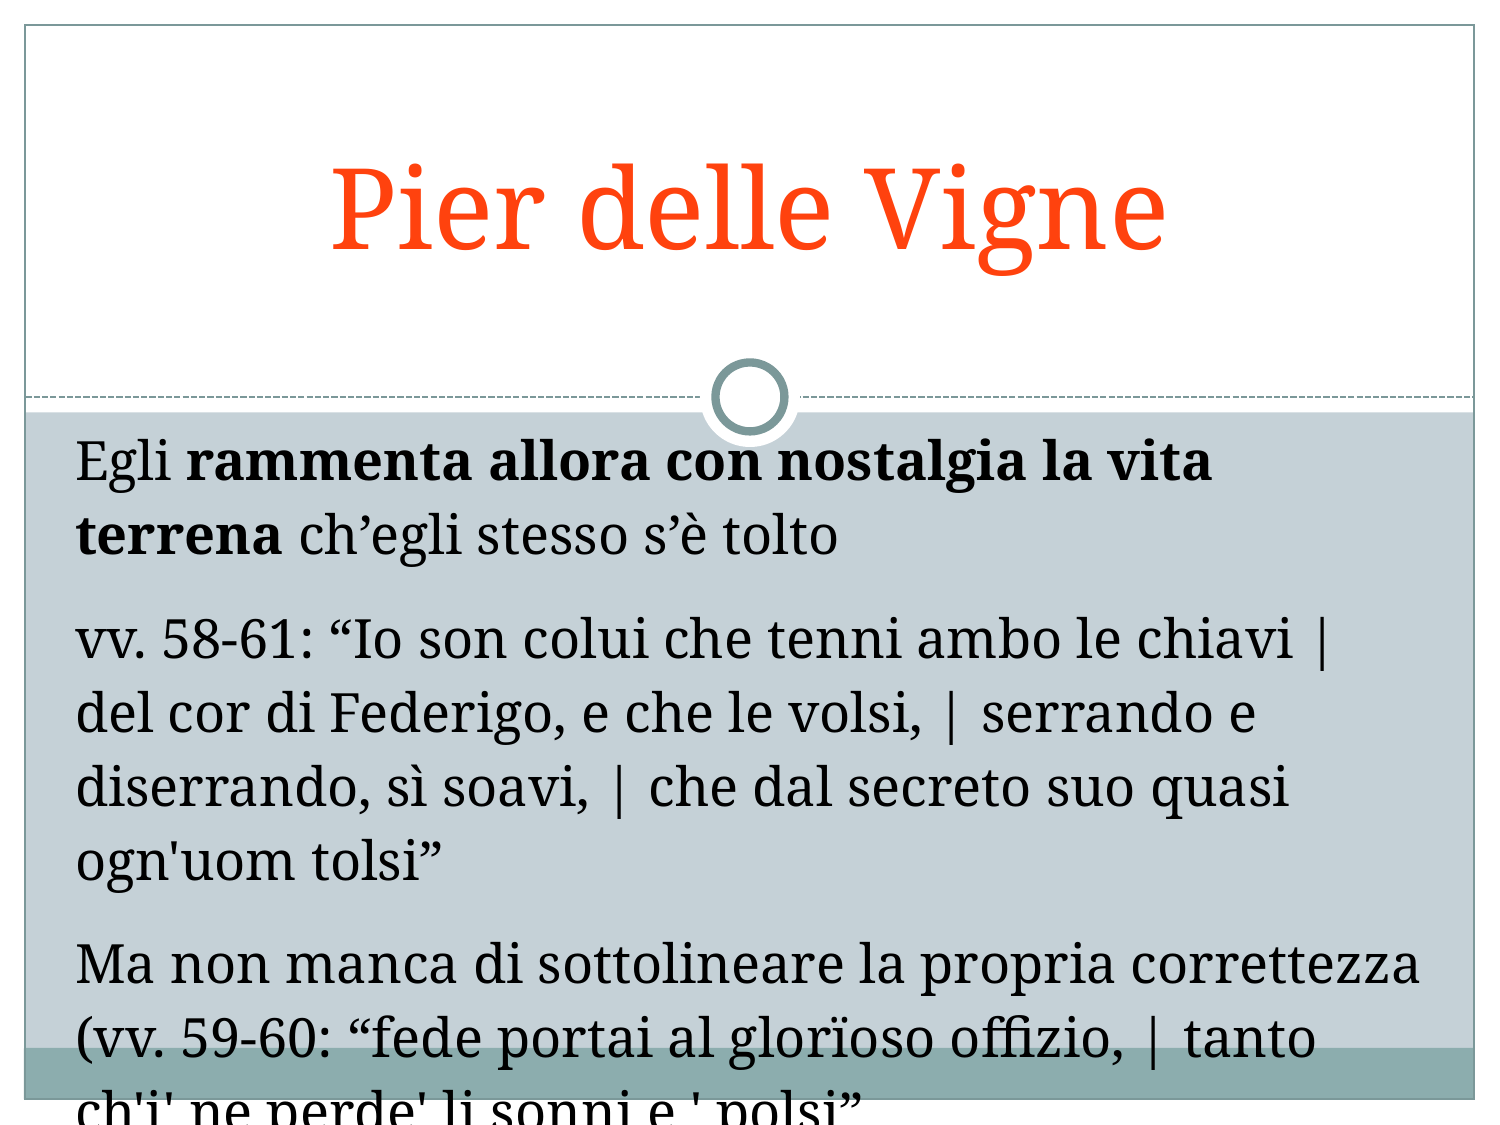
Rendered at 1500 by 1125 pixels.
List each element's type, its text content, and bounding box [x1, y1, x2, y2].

title Pier delle Vigne [112, 62, 1388, 350]
list Egli rammenta allora con nostalgia la vita terrena ch’egli stesso s’è tolto vv. 58-61: “Io son colui che tenni ambo le chiavi | del cor di Federigo, e che le volsi, | serrando e diserrando, sì soavi, | che dal secreto suo quasi ogn'uom tolsi” Ma non manca di sottolineare la propria correttezza (vv. 59-60: “fede portai al glorïoso offizio, | tanto ch'i' ne perde' li sonni e ' polsi” [75, 422, 1425, 1125]
